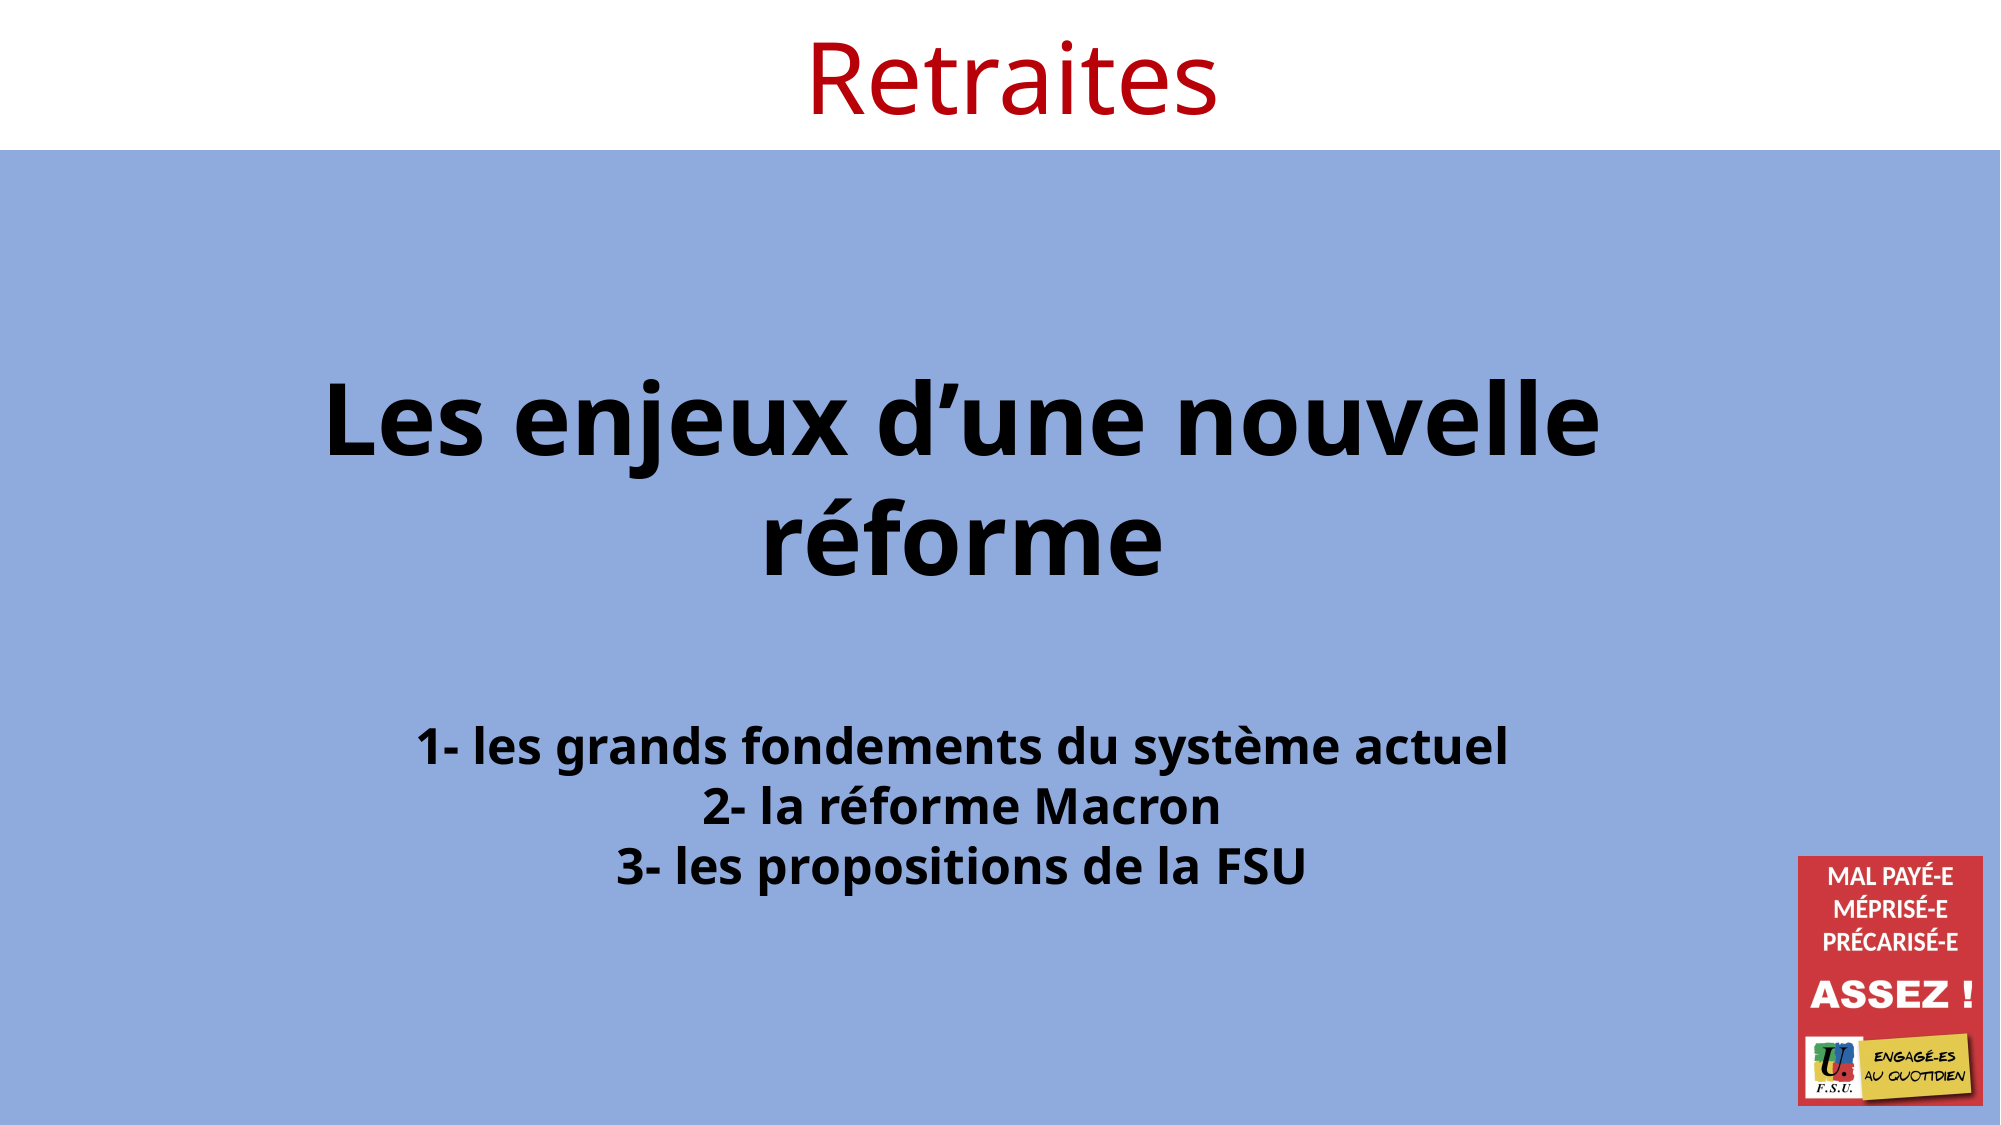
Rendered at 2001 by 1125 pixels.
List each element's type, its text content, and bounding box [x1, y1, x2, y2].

text_box Les enjeux d’une nouvelle réforme 1- les grands fondements du système actuel 2- la réforme Macron 3- les propositions de la FSU [225, 347, 1700, 857]
picture [1798, 856, 1983, 1106]
text_box Retraites [0, 0, 2000, 150]
